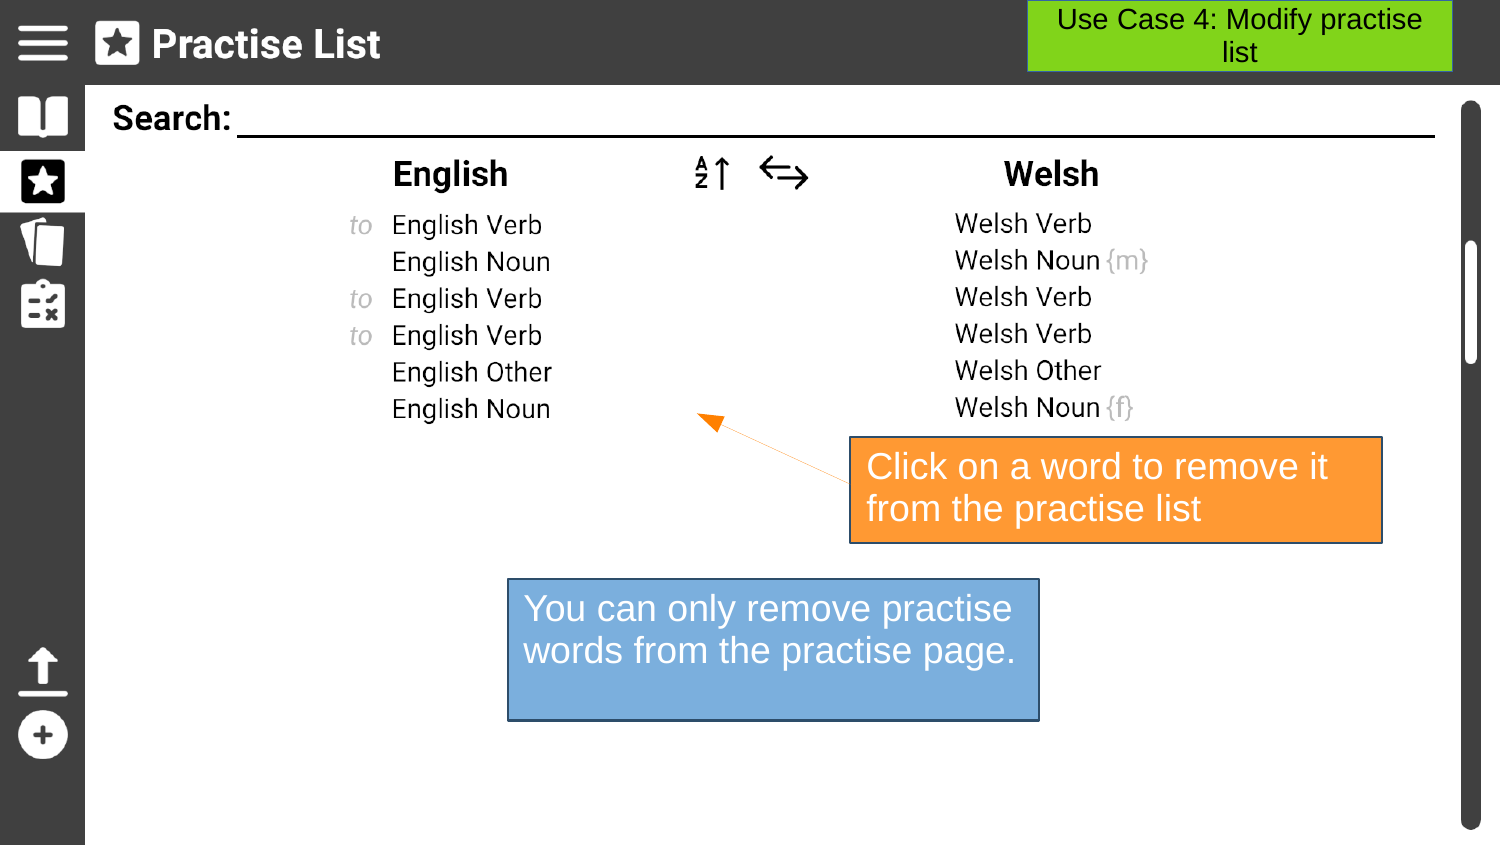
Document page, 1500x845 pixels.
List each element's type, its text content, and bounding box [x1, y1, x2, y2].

text_box You can only remove practise words from the practise page. [507, 578, 1040, 721]
text_box Use Case 4: Modify practise list [1027, 0, 1453, 72]
picture [0, 0, 1500, 845]
text_box Click on a word to remove it from the practise list [850, 437, 1383, 544]
